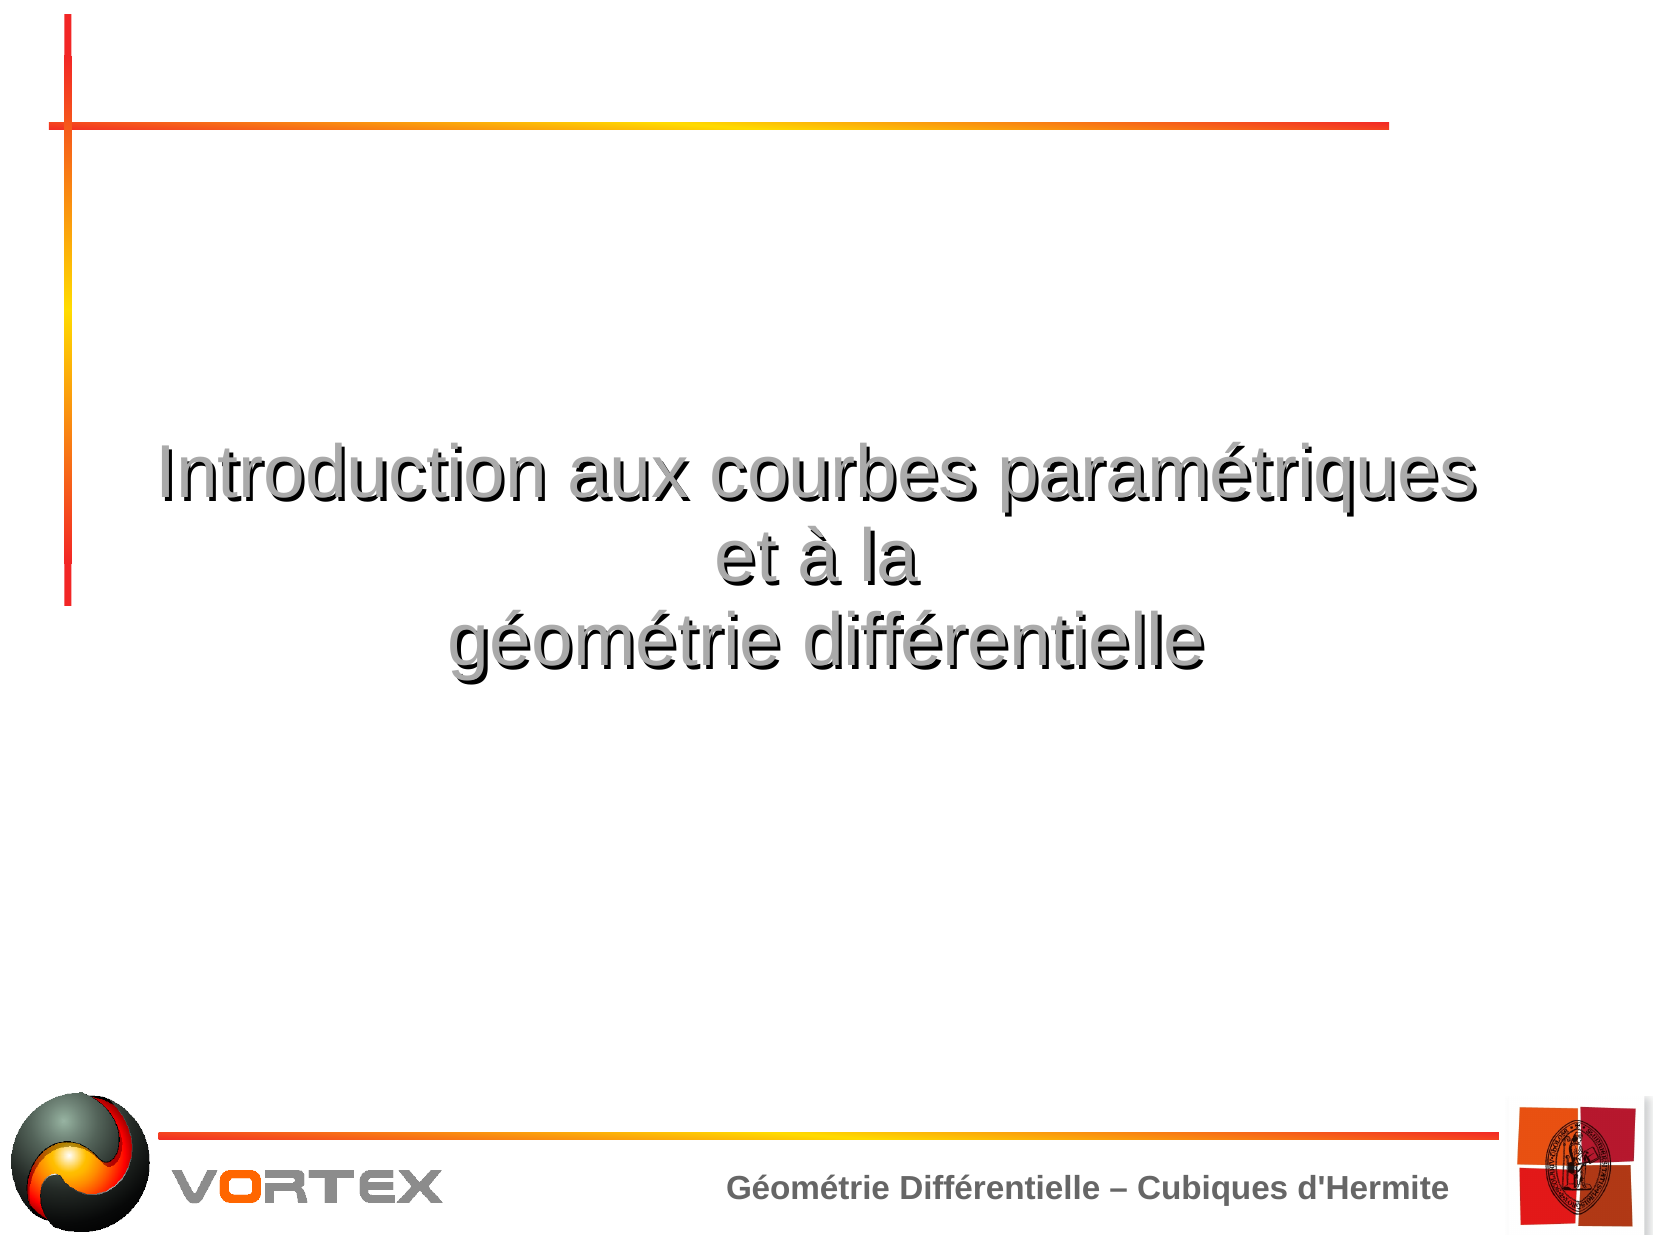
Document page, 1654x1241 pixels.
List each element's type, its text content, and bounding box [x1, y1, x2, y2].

picture [1505, 1096, 1653, 1235]
picture [11, 1092, 443, 1232]
title Introduction aux courbes paramétriques et à la géométrie différentielle [0, 403, 1654, 709]
